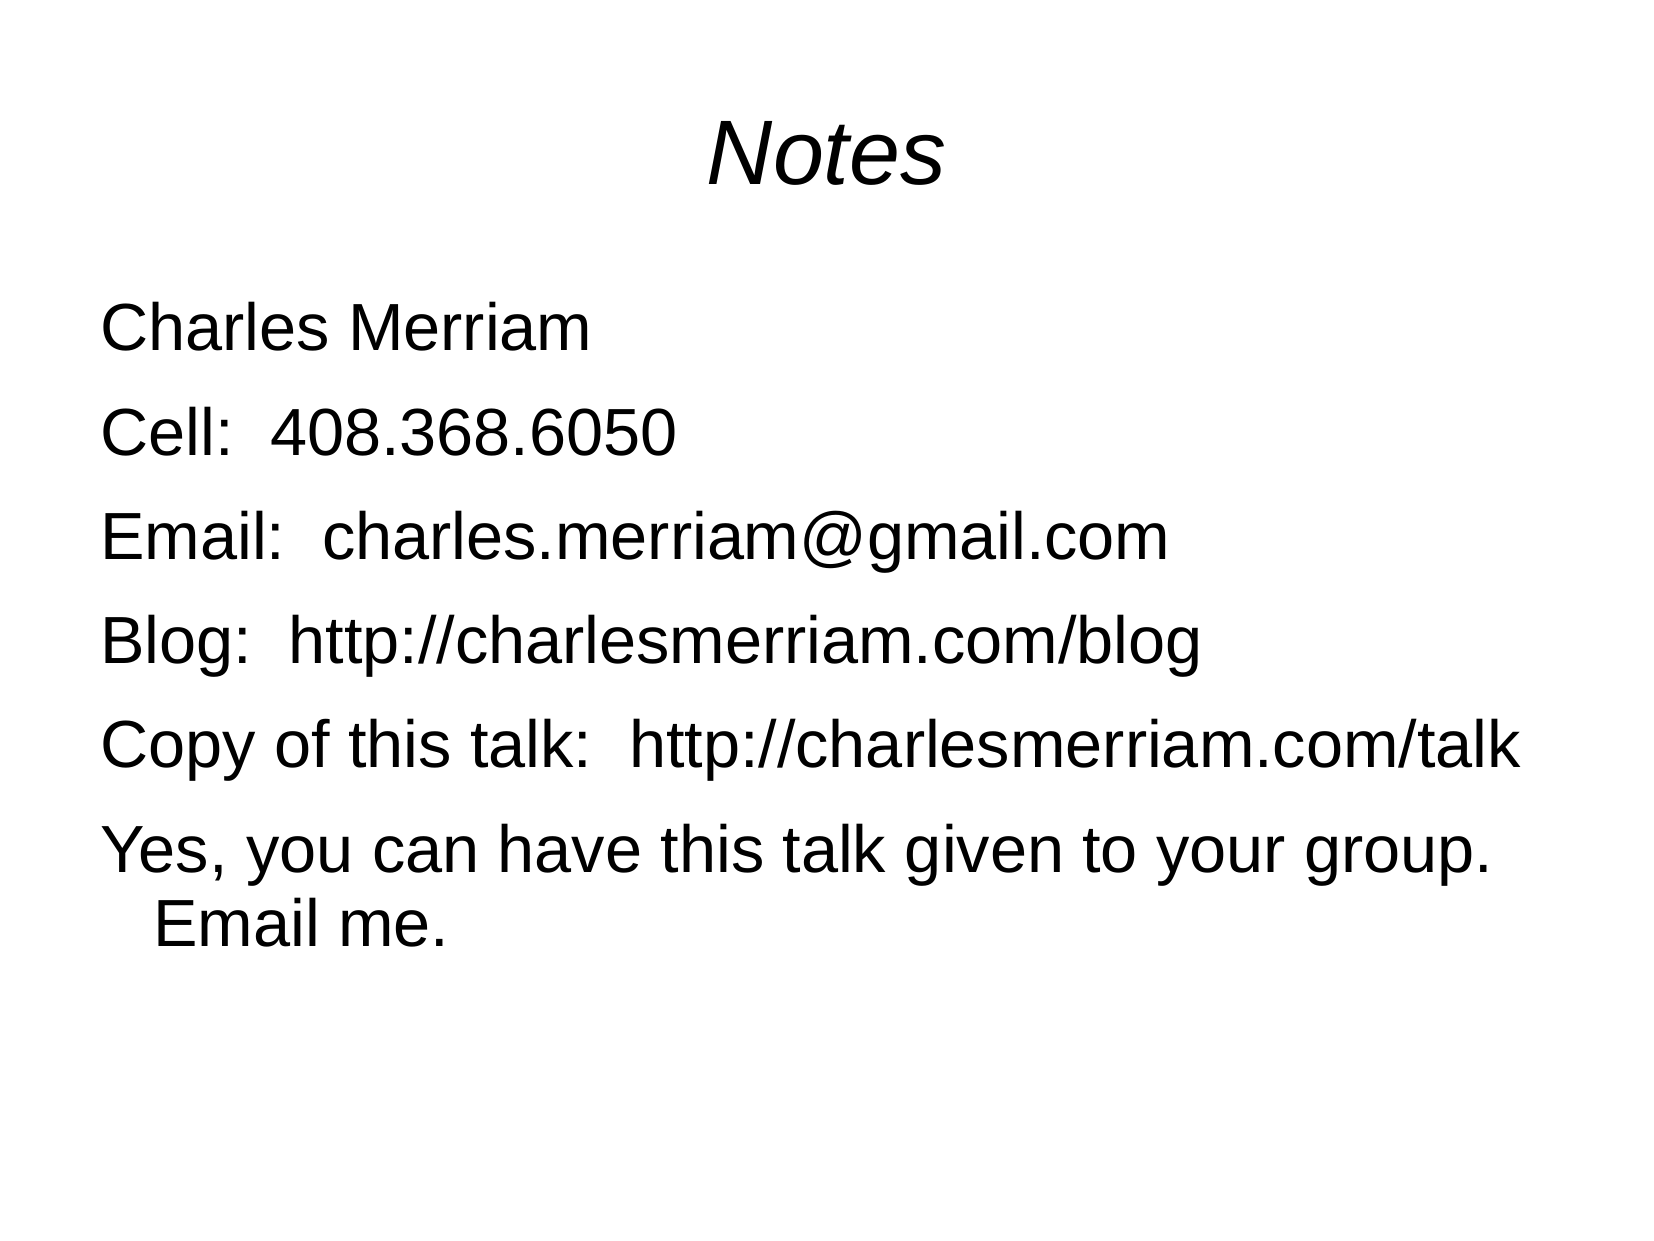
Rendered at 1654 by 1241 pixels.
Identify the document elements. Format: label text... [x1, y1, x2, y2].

list Charles Merriam Cell: 408.368.6050 Email: charles.merriam@gmail.com Blog: http://charlesmerriam.com/blog Copy of this talk: http://charlesmerriam.com/talk Yes, you can have this talk given to your group. Email me. [82, 290, 1571, 1233]
title Notes [82, 56, 1571, 250]
